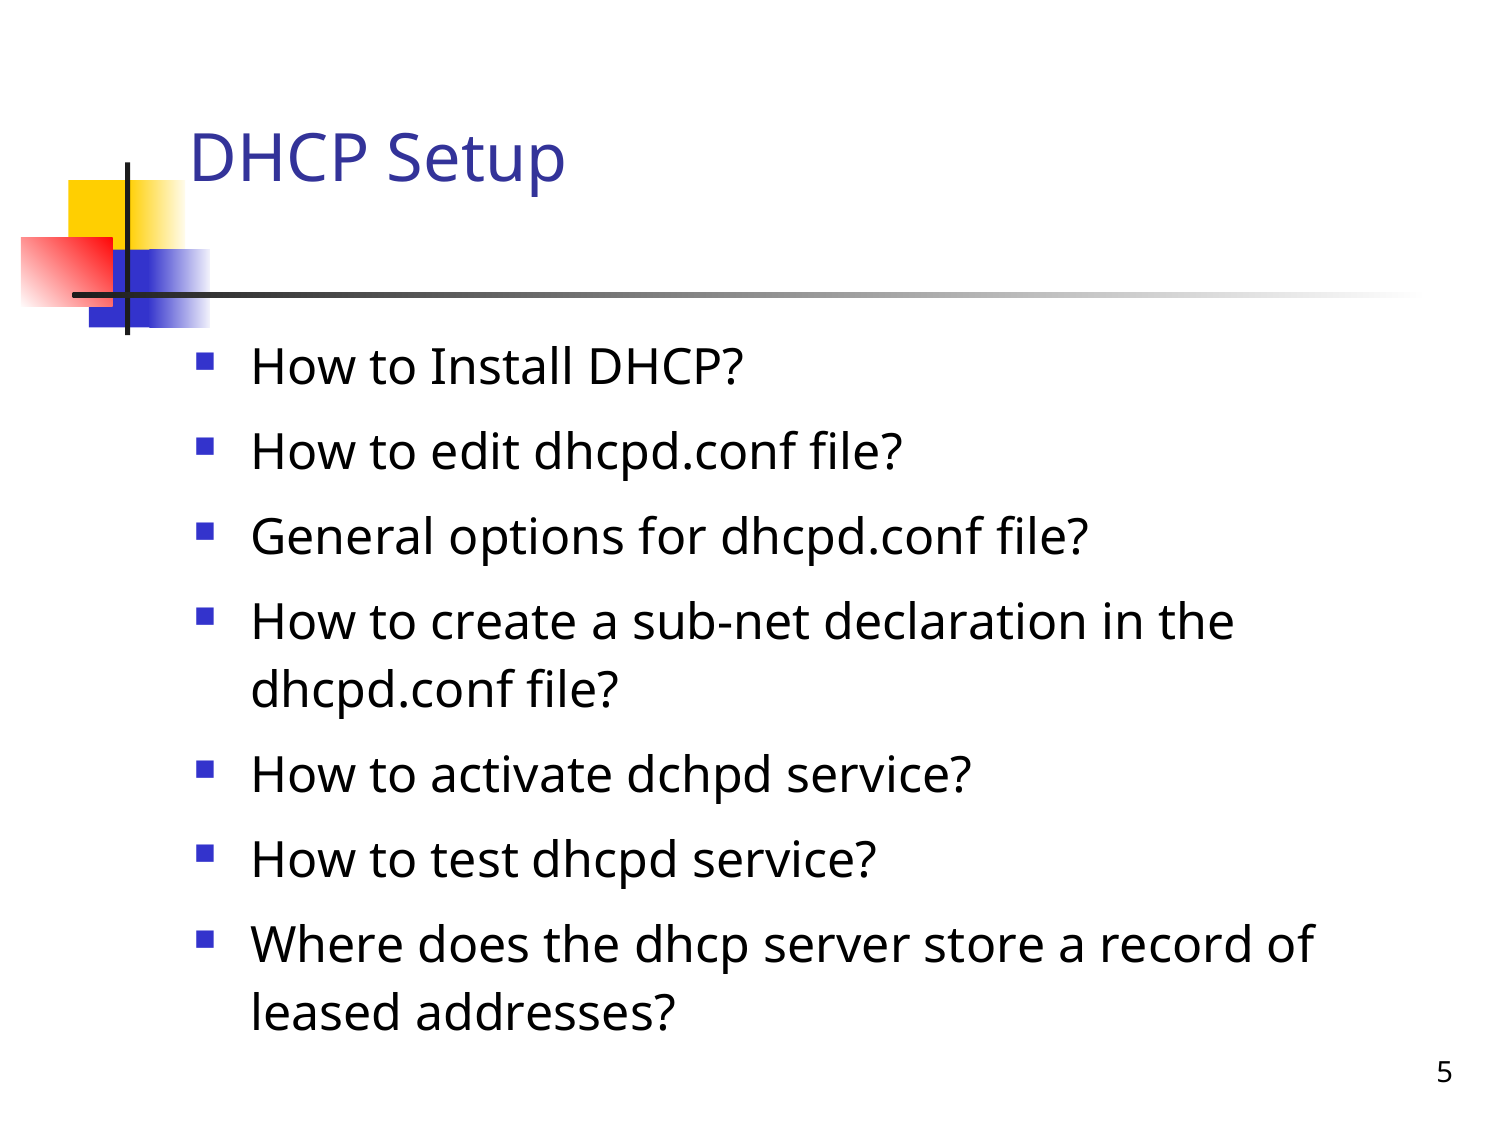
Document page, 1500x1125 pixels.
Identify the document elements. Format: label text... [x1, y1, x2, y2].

title DHCP Setup [188, 42, 1468, 268]
list How to Install DHCP? How to edit dhcpd.conf file? General options for dhcpd.conf file? How to create a sub-net declaration in the dhcpd.conf file? How to activate dchpd service? How to test dhcpd service? Where does the dhcp server store a record of leased addresses? [193, 331, 1469, 1059]
